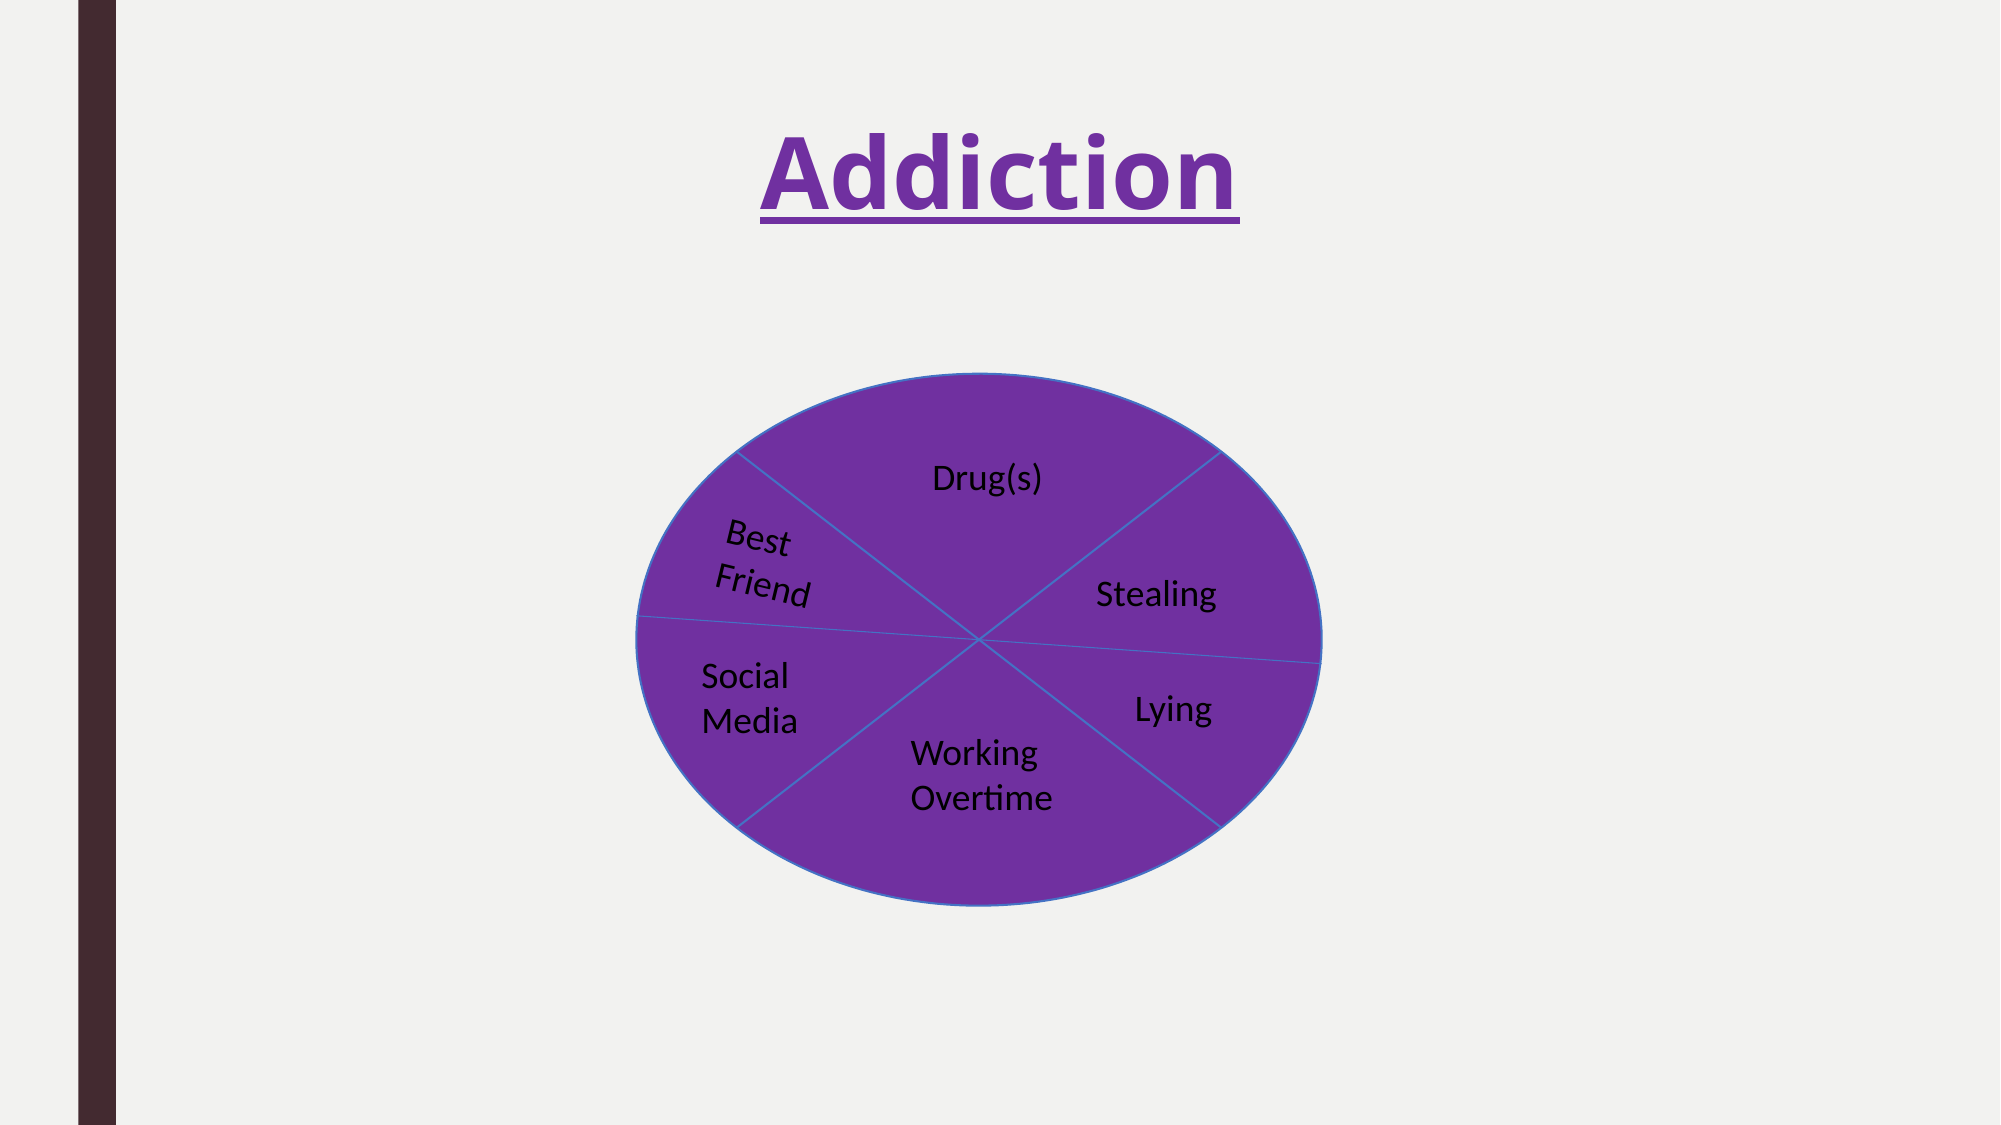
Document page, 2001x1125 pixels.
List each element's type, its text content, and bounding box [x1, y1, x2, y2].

text_box [637, 373, 1322, 663]
text_box Lying [1119, 676, 1262, 737]
text_box [636, 617, 1321, 906]
text_box Stealing [1081, 561, 1243, 623]
text_box Working Overtime [895, 720, 1105, 827]
text_box Drug(s) [917, 445, 1079, 506]
text_box Social Media [686, 643, 874, 750]
text_box Best Friend [695, 495, 892, 640]
title Addiction [0, 18, 2000, 357]
